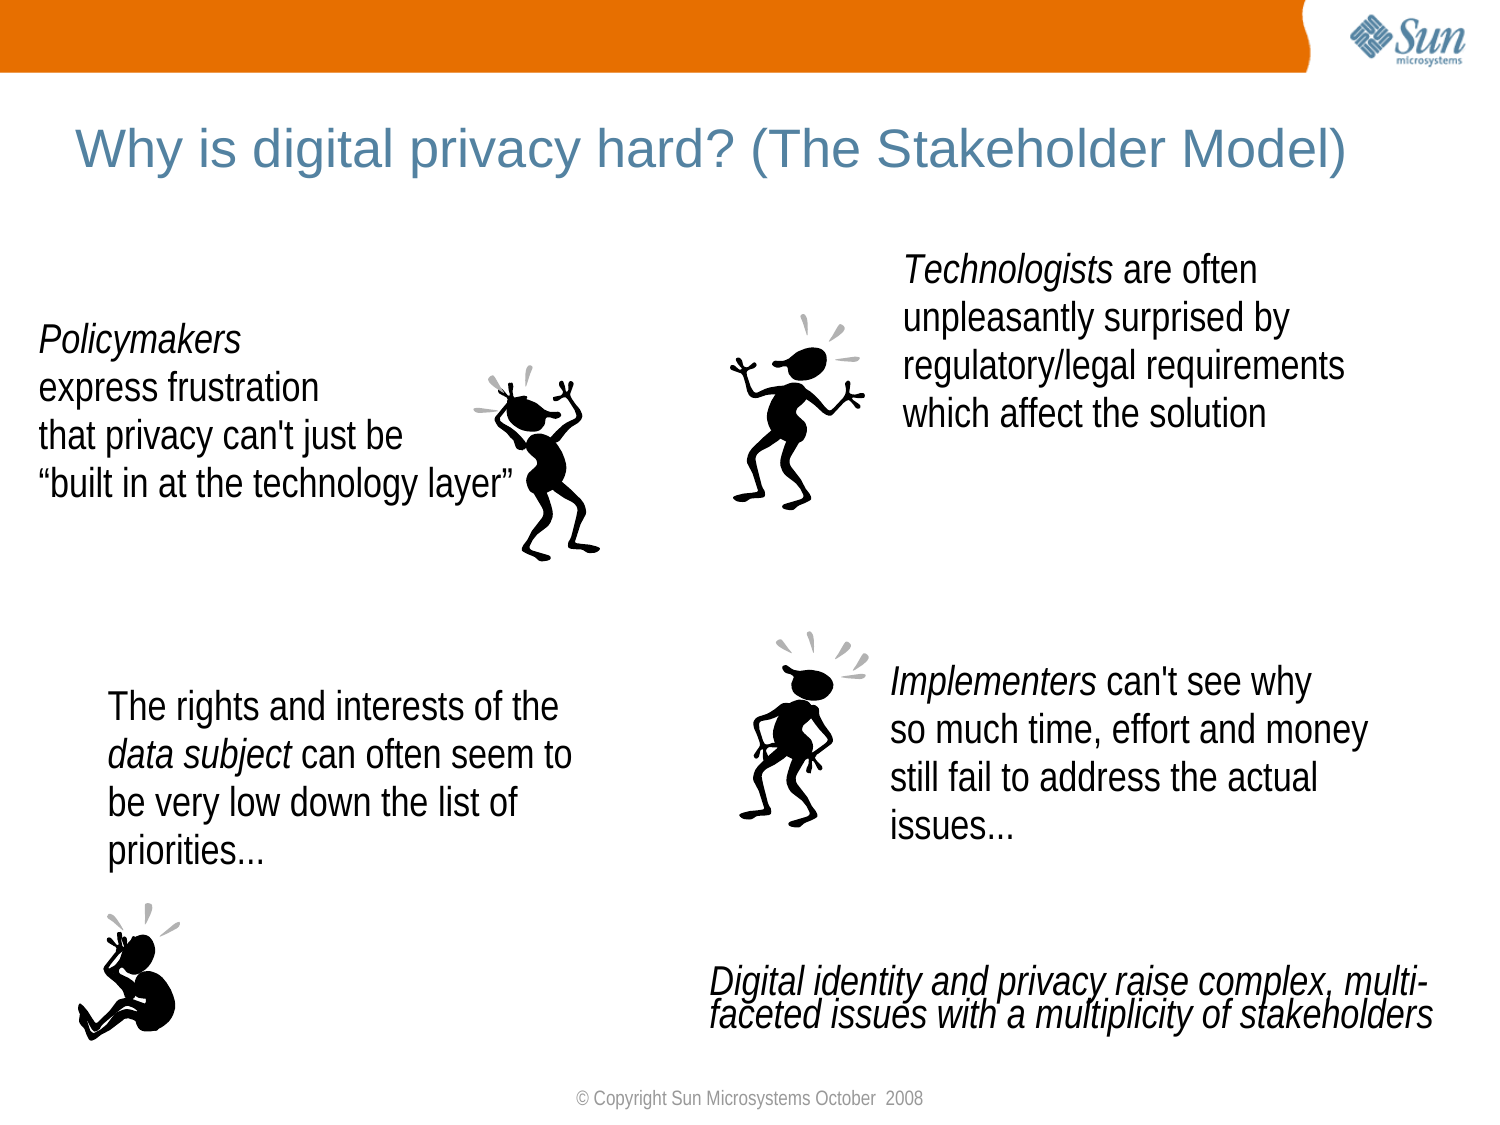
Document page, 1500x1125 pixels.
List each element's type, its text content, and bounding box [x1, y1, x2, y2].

text_box [78, 931, 176, 1041]
text_box [835, 641, 851, 660]
text_box [806, 631, 815, 653]
text_box Digital identity and privacy raise complex, multi-faceted issues with a multiplicity of stakeholders [694, 962, 1484, 1043]
text_box [739, 665, 834, 828]
text_box [144, 903, 153, 925]
text_box [159, 921, 180, 937]
text_box [775, 639, 792, 654]
title Why is digital privacy hard? (The Stakeholder Model) [75, 122, 1437, 228]
text_box Technologists are often unpleasantly surprised by regulatory/legal requirements which affect the solution [888, 249, 1361, 442]
picture [0, 0, 1500, 75]
text_box [772, 347, 827, 381]
text_box [828, 324, 845, 342]
text_box [835, 356, 860, 362]
text_box Implementers can't see why so much time, effort and money still fail to address the actual issues... [875, 661, 1384, 854]
text_box [841, 673, 866, 680]
text_box [521, 380, 600, 562]
text_box [800, 314, 808, 336]
text_box The rights and interests of the data subject can often seem to be very low down the list of priorities... [92, 686, 588, 879]
text_box [107, 913, 124, 931]
text_box Policymakers express frustration that privacy can't just be “built in at the technology layer” [23, 319, 529, 512]
text_box [529, 399, 562, 432]
text_box [529, 365, 533, 378]
text_box [852, 653, 869, 671]
text_box [730, 357, 865, 511]
